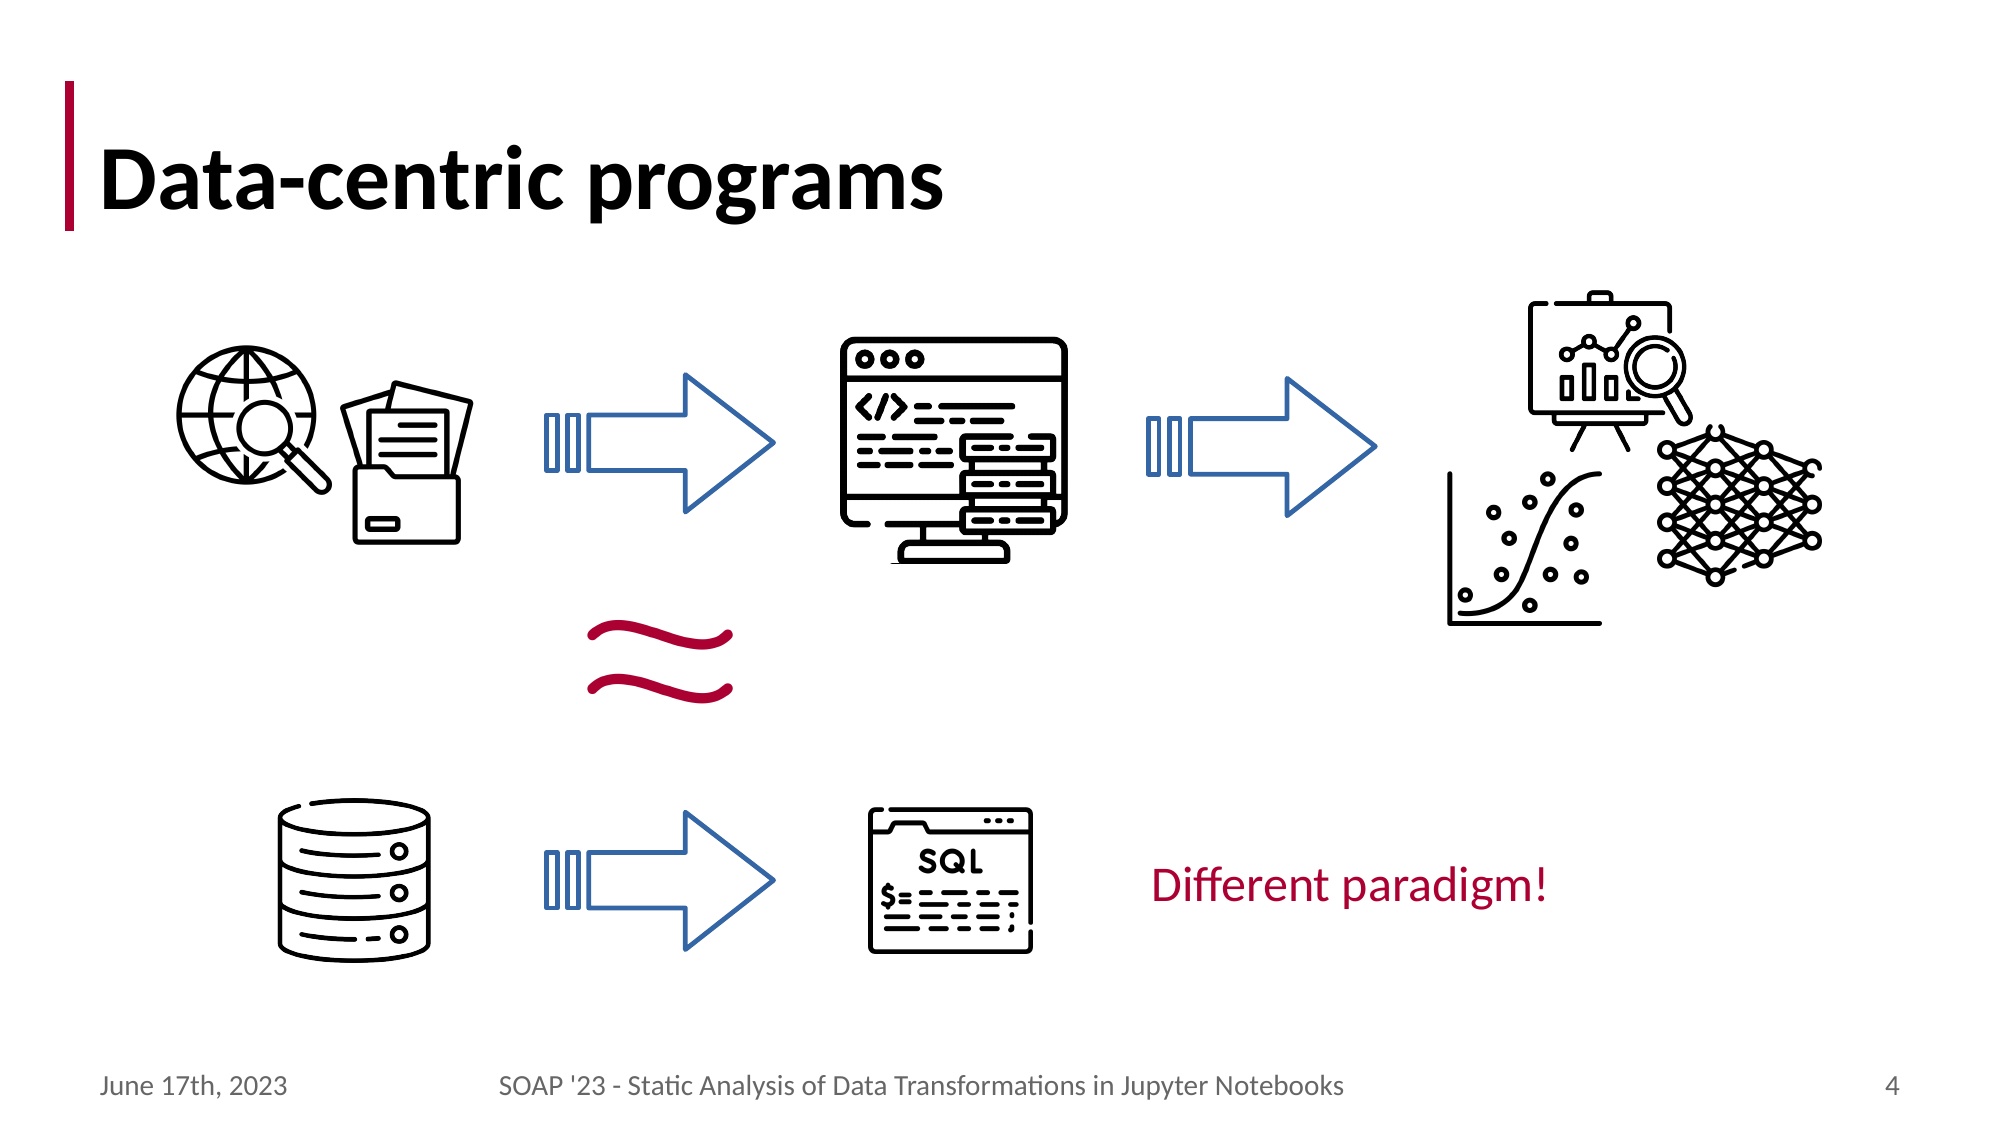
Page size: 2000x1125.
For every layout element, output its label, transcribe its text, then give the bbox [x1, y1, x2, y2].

title Data-centric programs [99, 44, 1900, 233]
text_box Different paradigm! [1136, 850, 1817, 929]
picture [171, 335, 489, 545]
picture [577, 579, 743, 744]
text_box [126, 273, 535, 590]
picture [840, 336, 1068, 564]
picture [1442, 466, 1607, 631]
picture [1528, 288, 1822, 588]
picture [271, 798, 437, 963]
picture [868, 798, 1033, 963]
